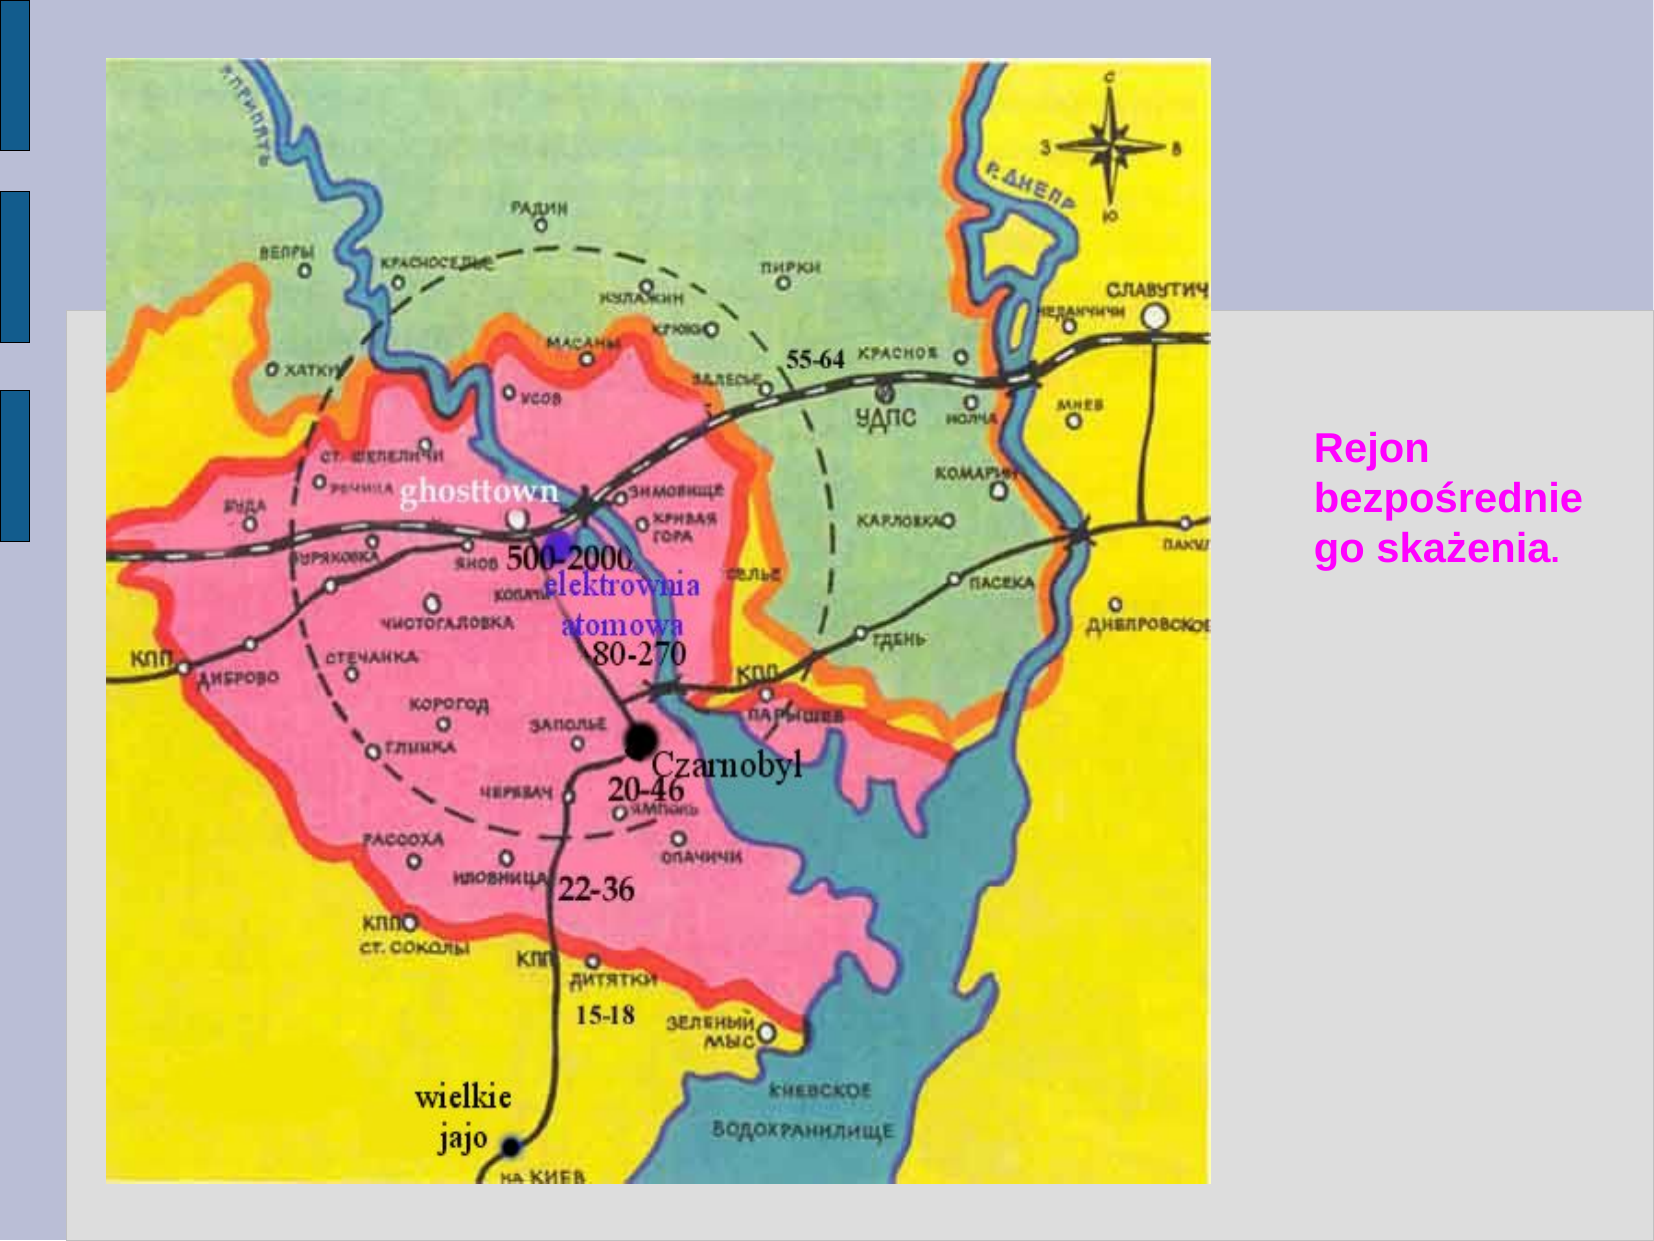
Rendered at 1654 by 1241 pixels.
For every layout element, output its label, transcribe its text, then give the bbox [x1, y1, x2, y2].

picture [106, 58, 1211, 1185]
text_box Rejon bezpośredniego skażenia. [1299, 413, 1607, 579]
